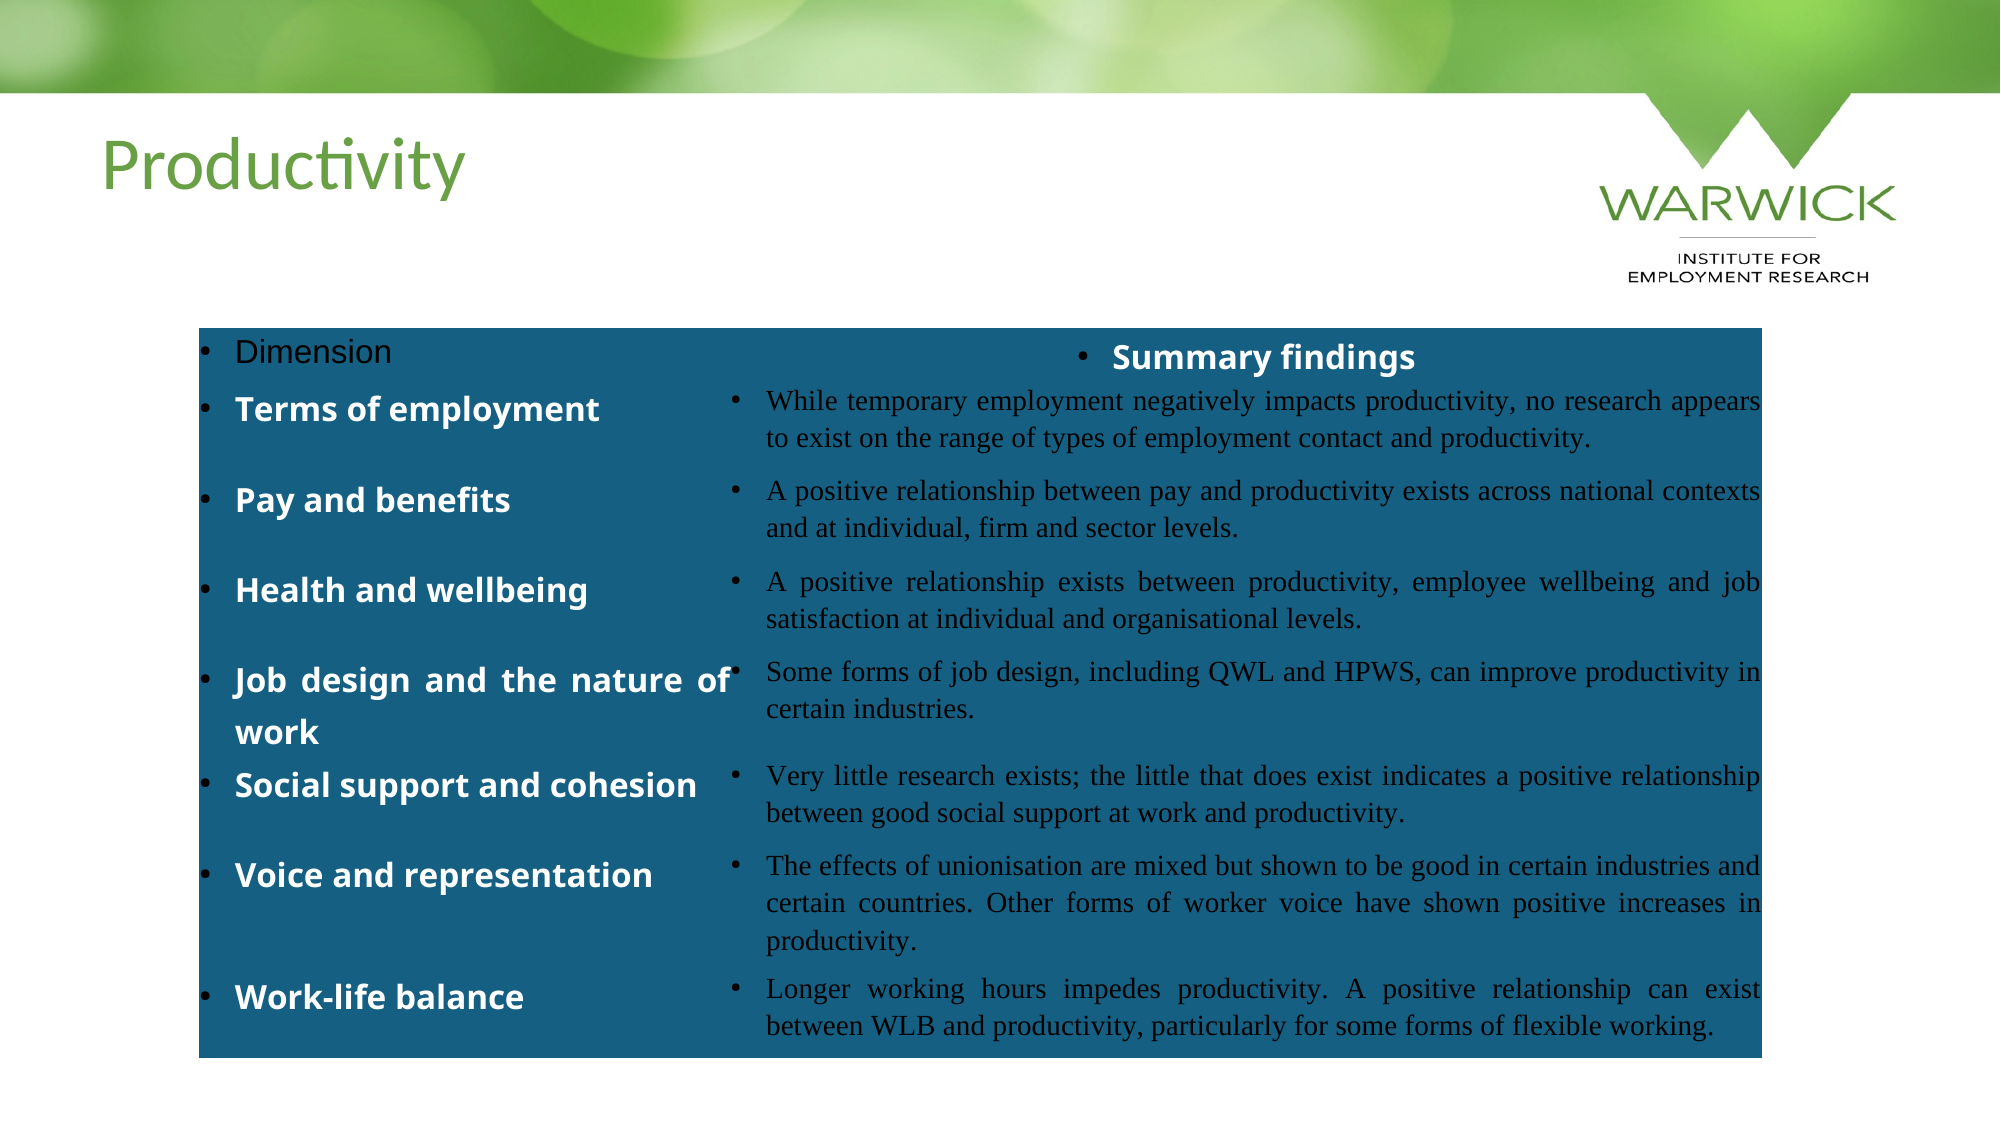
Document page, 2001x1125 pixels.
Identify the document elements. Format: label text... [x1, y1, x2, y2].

table_cell Job design and the nature of work [199, 651, 731, 755]
table_cell While temporary employment negatively impacts productivity, no research appears to exist on the range of types of employment contact and productivity. [731, 380, 1762, 470]
table_cell A positive relationship between pay and productivity exists across national contexts and at individual, firm and sector levels. [731, 470, 1762, 560]
table_cell Terms of employment [199, 380, 731, 470]
table_cell Voice and representation [199, 845, 731, 967]
table_cell The effects of unionisation are mixed but shown to be good in certain industries and certain countries. Other forms of worker voice have shown positive increases in productivity. [731, 845, 1762, 967]
table_header Dimension [199, 328, 731, 380]
table_cell Longer working hours impedes productivity. A positive relationship can exist between WLB and productivity, particularly for some forms of flexible working. [731, 967, 1762, 1058]
table_cell Very little research exists; the little that does exist indicates a positive relationship between good social support at work and productivity. [731, 755, 1762, 845]
table_cell Health and wellbeing [199, 560, 731, 651]
table_cell A positive relationship exists between productivity, employee wellbeing and job satisfaction at individual and organisational levels. [731, 560, 1762, 651]
table_cell Work-life balance [199, 967, 731, 1058]
table_cell Some forms of job design, including QWL and HPWS, can improve productivity in certain industries. [731, 651, 1762, 755]
table_header Summary findings [731, 328, 1762, 380]
table_cell Pay and benefits [199, 470, 731, 560]
list Productivity [78, 221, 1922, 328]
table_cell Social support and cohesion [199, 755, 731, 845]
